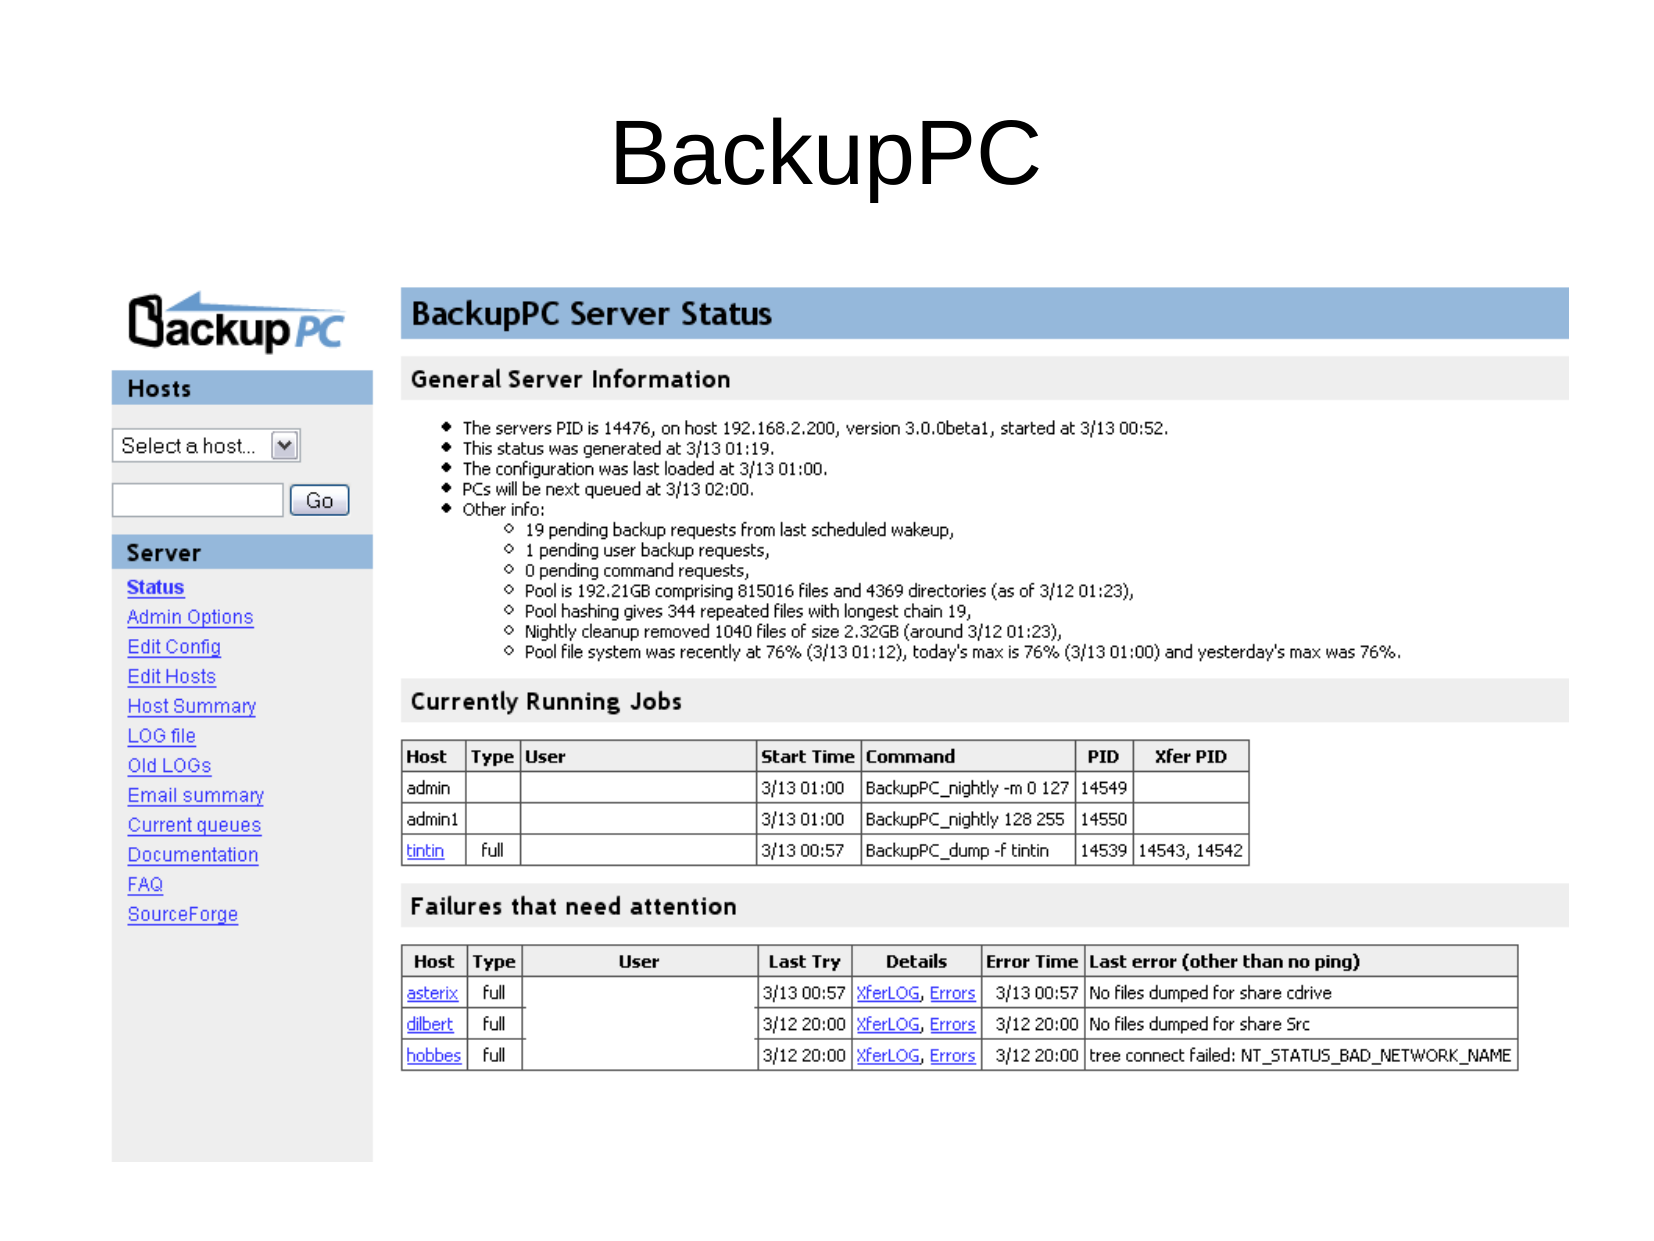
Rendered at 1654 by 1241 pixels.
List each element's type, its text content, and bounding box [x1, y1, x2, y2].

picture [109, 272, 1569, 1162]
title BackupPC [82, 49, 1571, 257]
